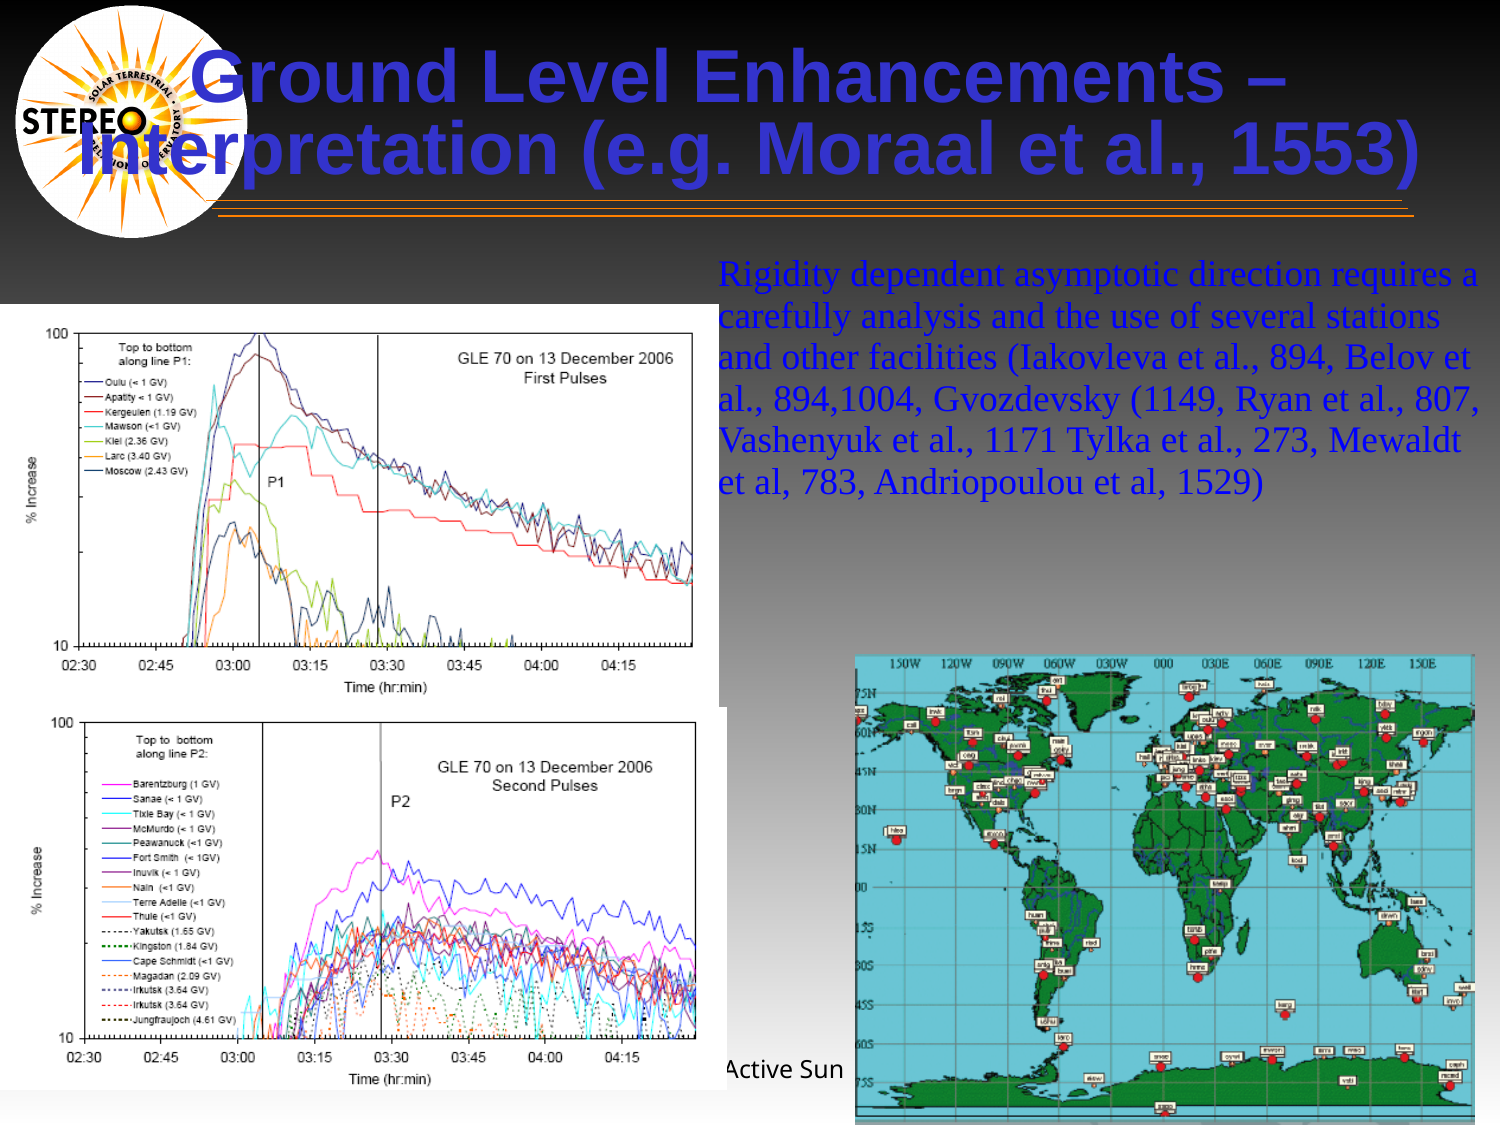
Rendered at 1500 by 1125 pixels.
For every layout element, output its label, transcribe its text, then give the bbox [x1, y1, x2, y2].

picture [10, 2, 248, 239]
title Ground Level Enhancements – Interpretation (e.g. Moraal et al., 1553) [35, 23, 1465, 211]
picture [855, 654, 1475, 1125]
picture [0, 304, 727, 1090]
text_box Rigidity dependent asymptotic direction requires a carefully analysis and the use of several stations and other facilities (Iakovleva et al., 894, Belov et al., 894,1004, Gvozdevsky (1149, Ryan et al., 807, Vashenyuk et al., 1171 Tylka et al., 273, Mewaldt et al, 783, Andriopoulou et al, 1529) [703, 246, 1500, 666]
